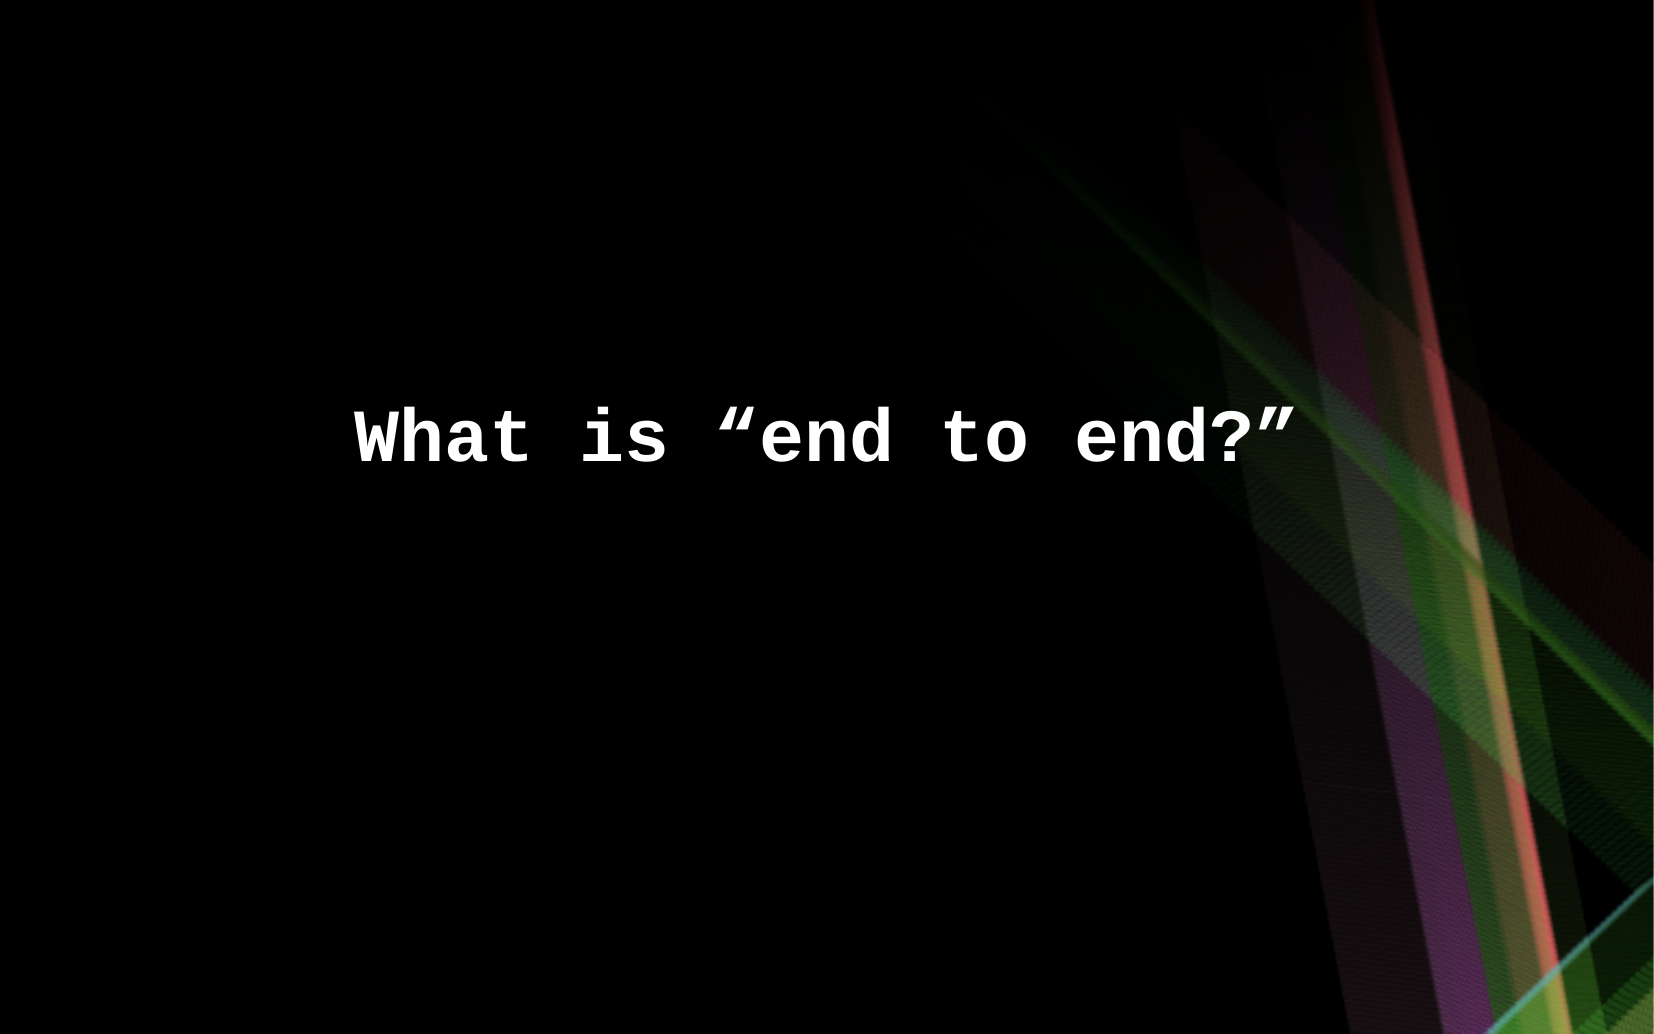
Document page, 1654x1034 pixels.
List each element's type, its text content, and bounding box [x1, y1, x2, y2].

picture [0, 0, 1654, 1034]
subtitle What is “end to end?” [82, 41, 1571, 842]
